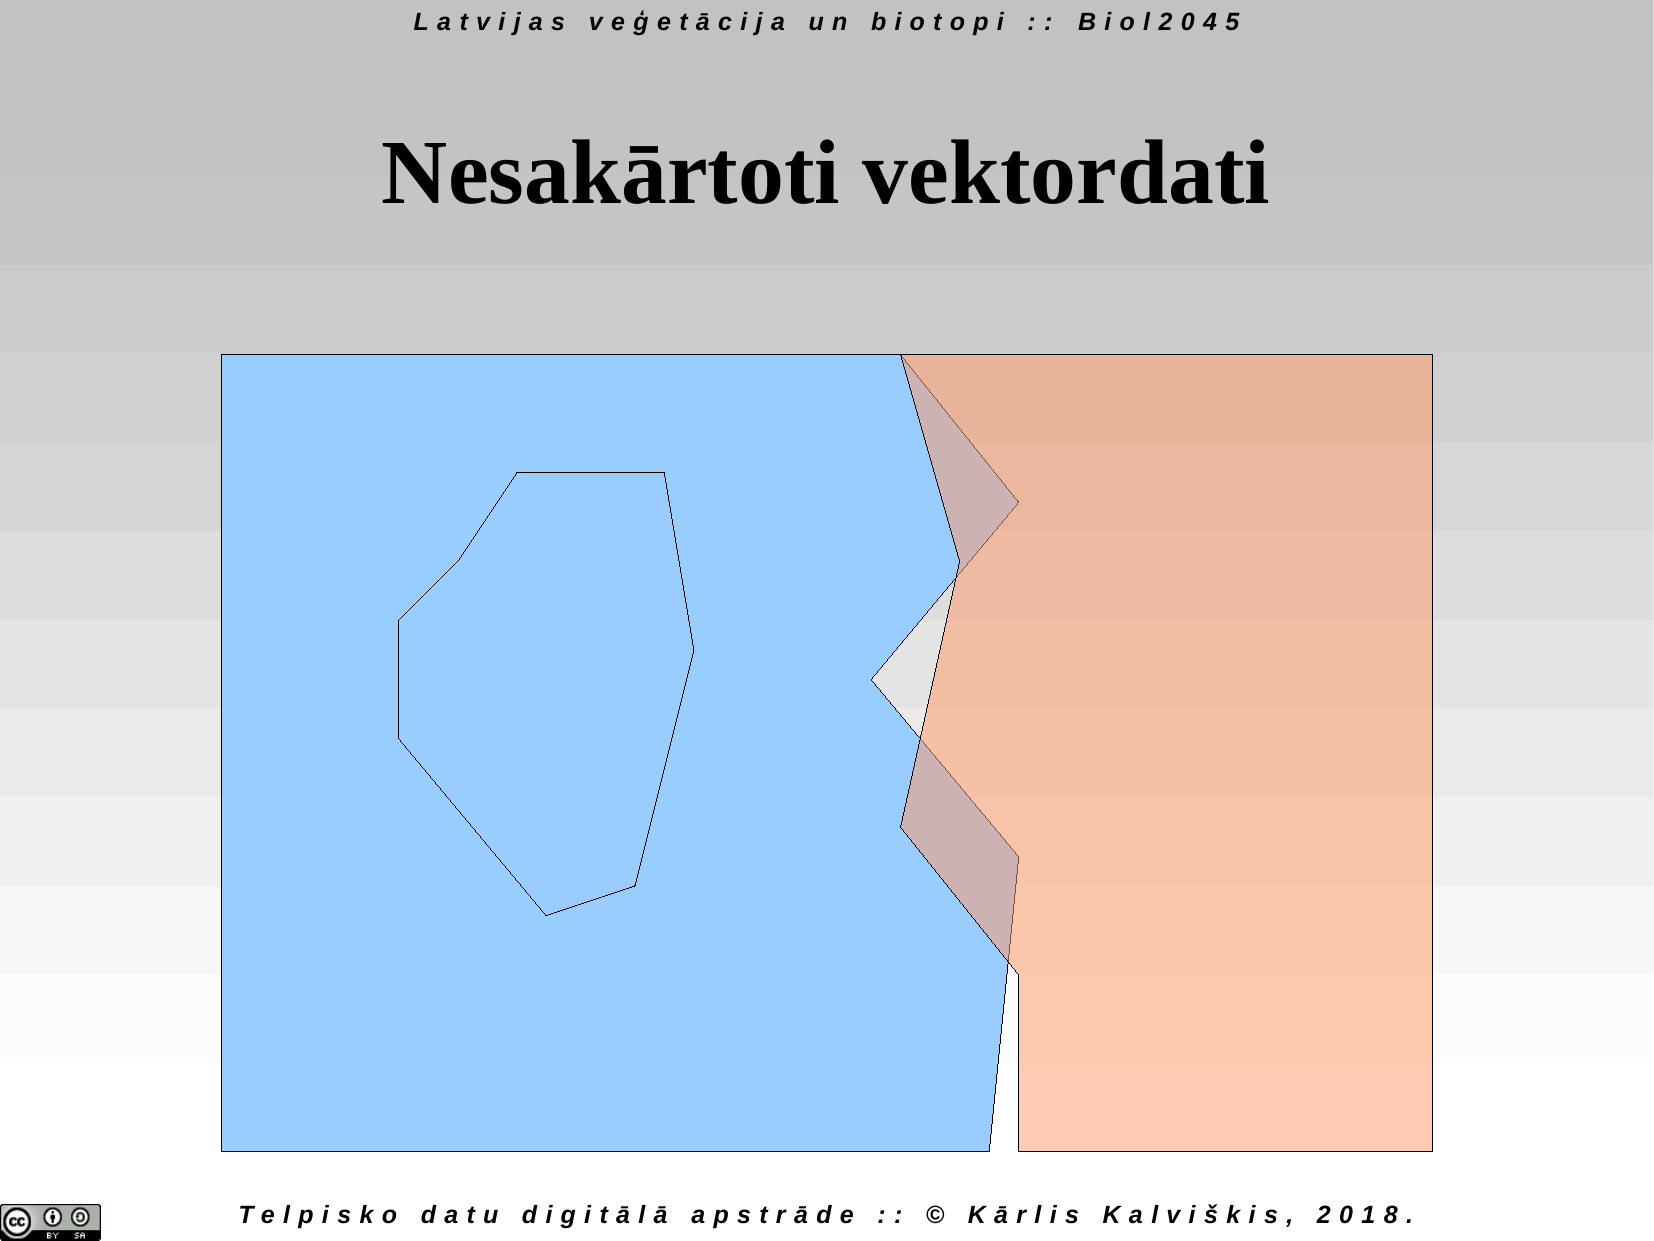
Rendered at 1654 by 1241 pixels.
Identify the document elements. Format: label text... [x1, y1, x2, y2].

picture [0, 0, 1654, 1241]
title Nesakārtoti vektordati [29, 49, 1625, 296]
text_box [221, 354, 1433, 1152]
